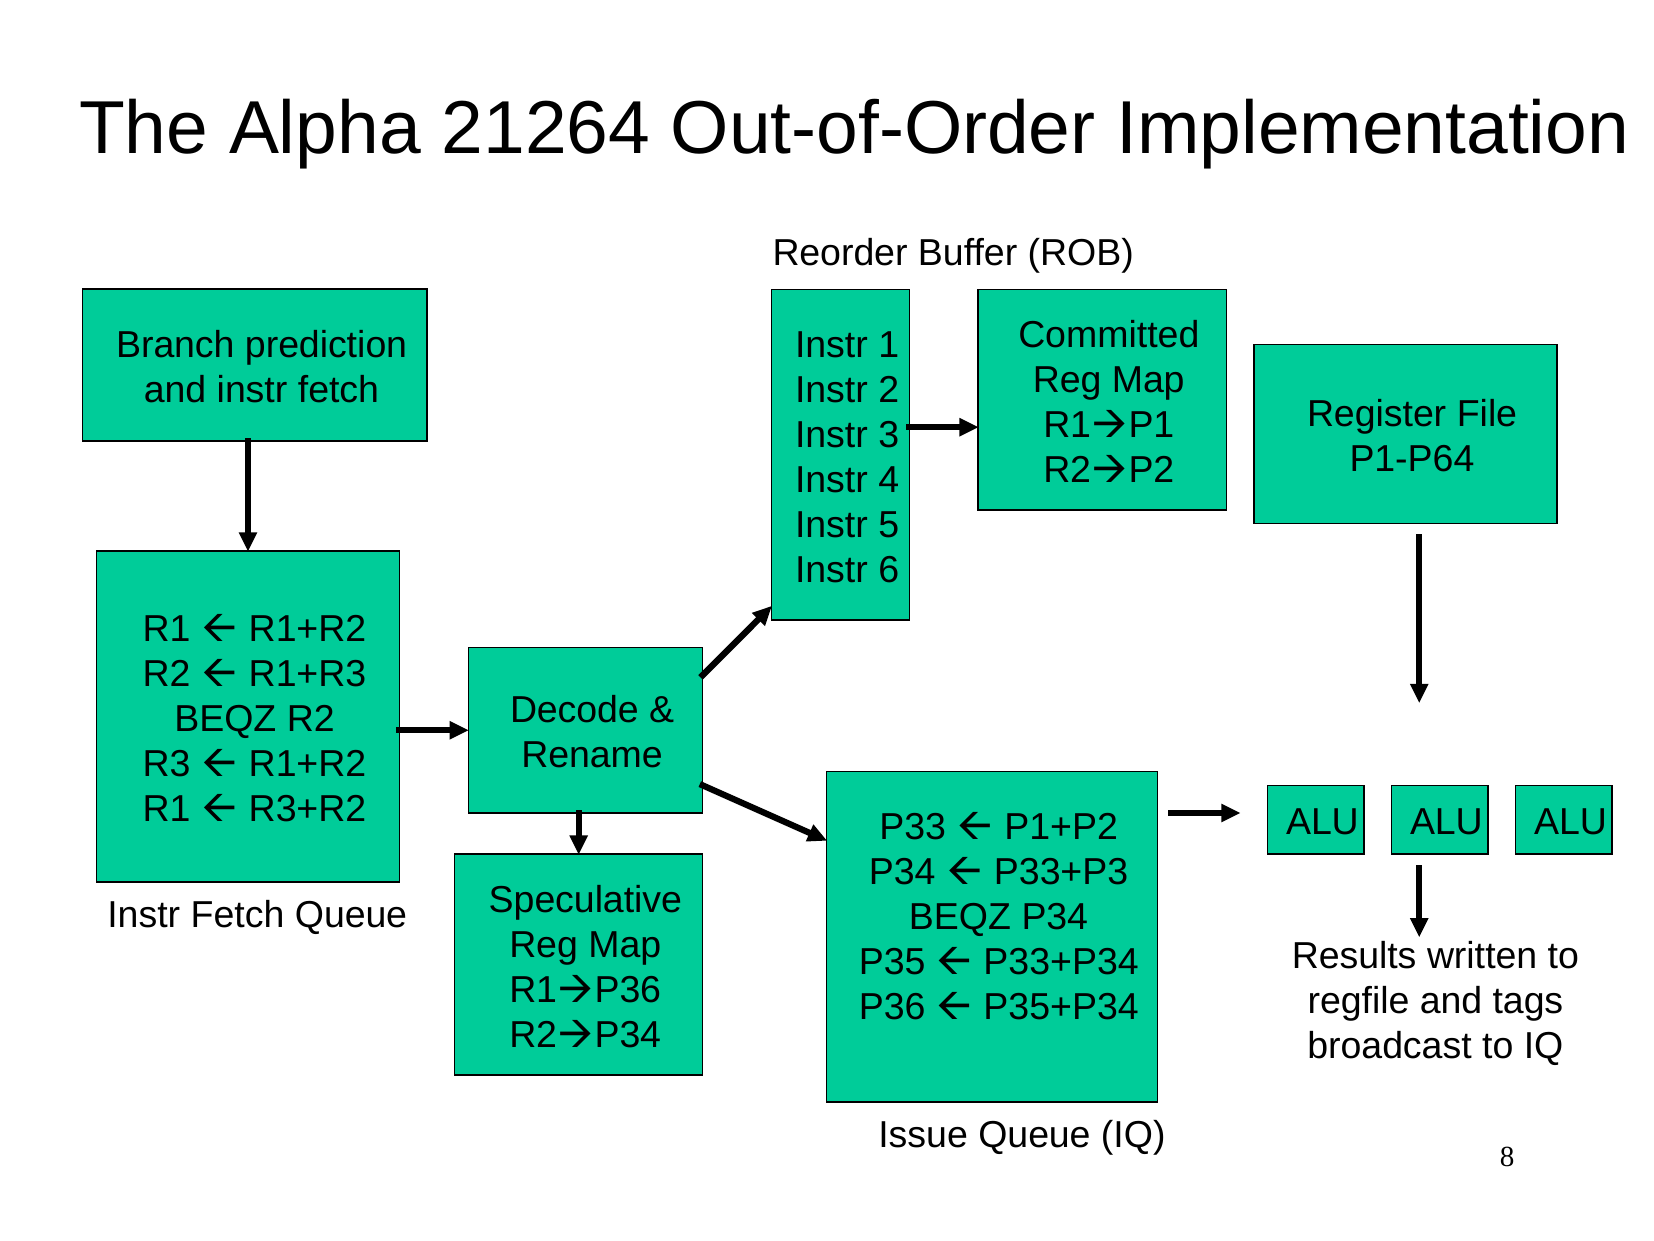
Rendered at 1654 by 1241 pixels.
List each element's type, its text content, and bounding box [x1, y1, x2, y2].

text_box R1  R1+R2 R2  R1+R3 BEQZ R2 R3  R1+R2 R1  R3+R2 [96, 551, 400, 881]
text_box <number> [1184, 1129, 1530, 1213]
text_box ALU [1391, 785, 1489, 855]
text_box The Alpha 21264 Out-of-Order Implementation [64, 71, 1646, 177]
text_box Committed Reg Map R1P1 R2P2 [978, 289, 1227, 510]
text_box Instr Fetch Queue [79, 881, 423, 943]
text_box ALU [1515, 785, 1613, 855]
text_box Results written to regfile and tags broadcast to IQ [1263, 923, 1595, 1074]
text_box Branch prediction and instr fetch [82, 289, 428, 441]
text_box Register File P1-P64 [1253, 344, 1557, 524]
text_box P33  P1+P2 P34  P33+P3 BEQZ P34 P35  P33+P34 P36  P35+P34 [826, 771, 1158, 1103]
text_box Reorder Buffer (ROB) [744, 220, 1149, 281]
text_box ALU [1267, 785, 1365, 855]
text_box Decode & Rename [468, 647, 703, 813]
text_box Speculative Reg Map R1P36 R2P34 [454, 854, 703, 1075]
text_box Instr 1 Instr 2 Instr 3 Instr 4 Instr 5 Instr 6 [771, 289, 910, 621]
text_box Issue Queue (IQ) [850, 1102, 1181, 1163]
